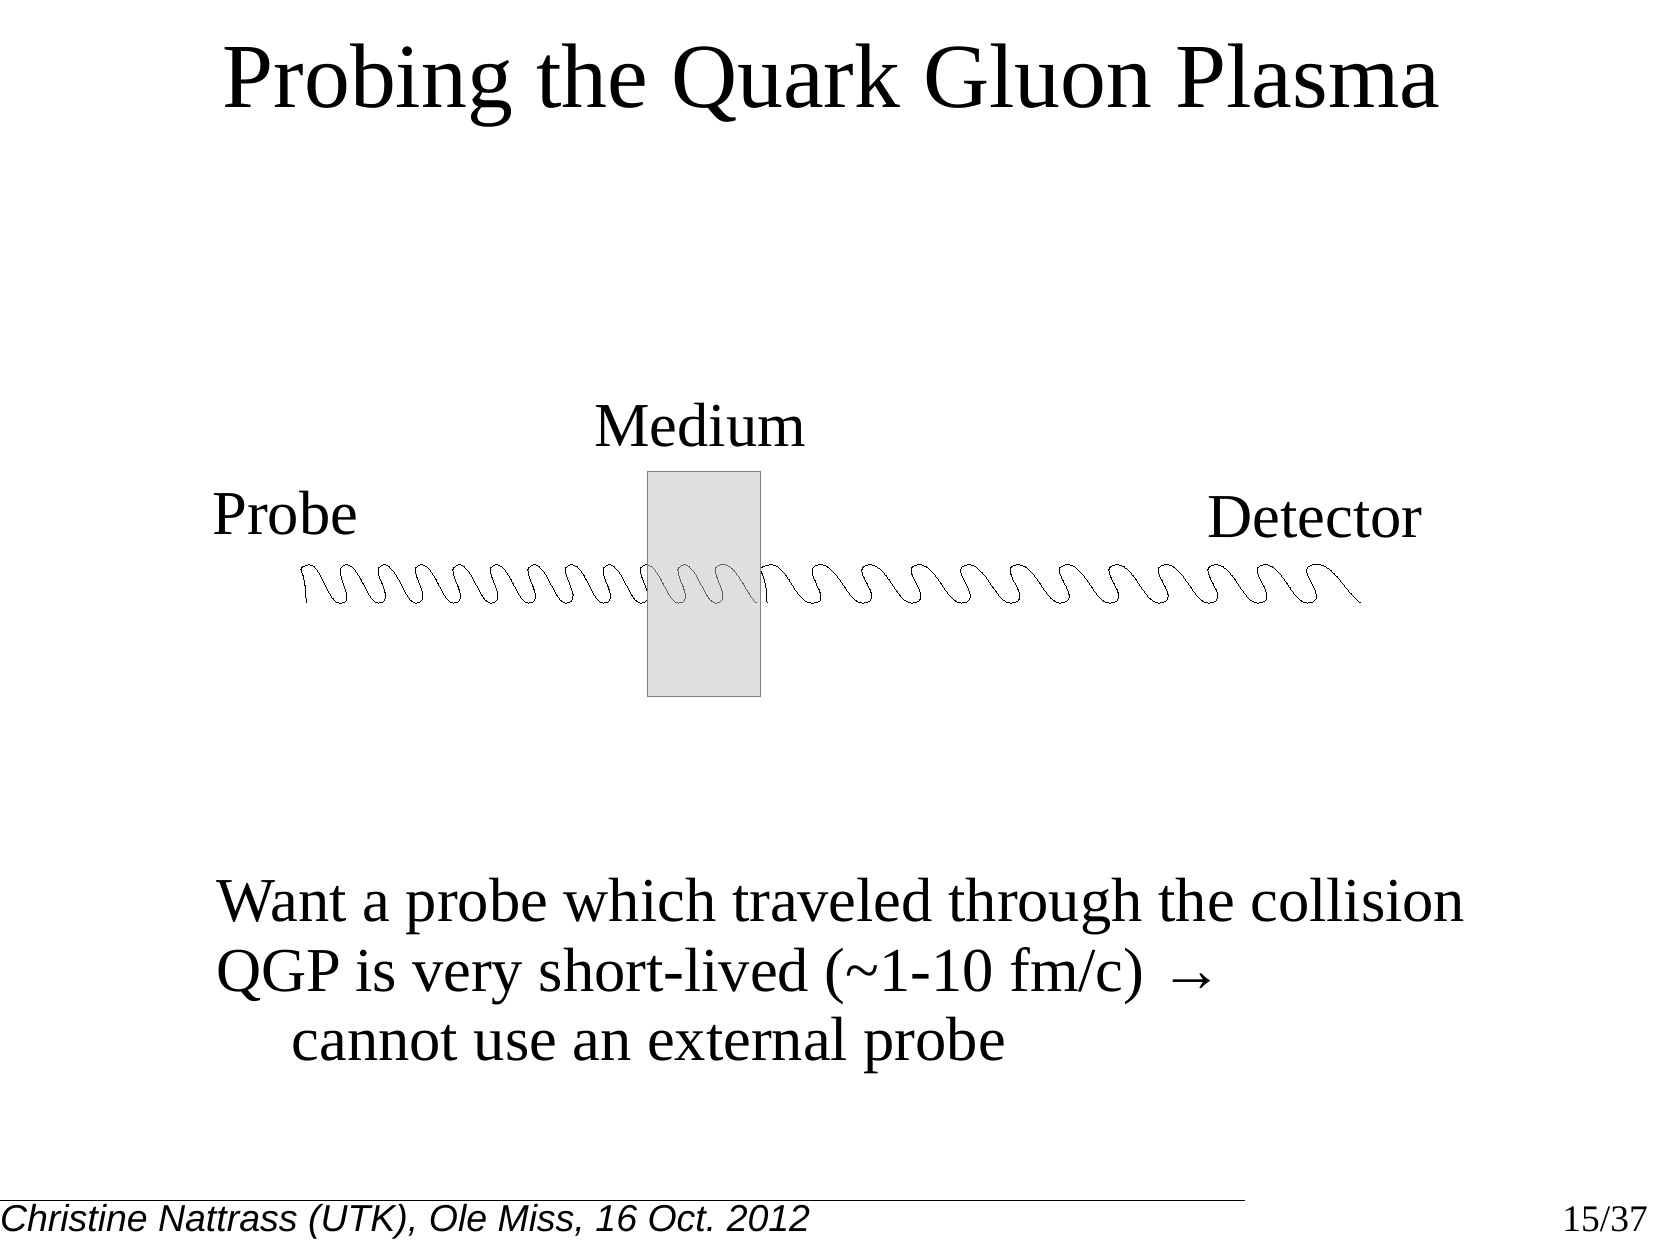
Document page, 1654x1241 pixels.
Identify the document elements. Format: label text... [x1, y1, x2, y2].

text_box [647, 471, 761, 697]
text_box Probe [197, 471, 423, 556]
text_box Medium [547, 382, 854, 467]
title Probing the Quark Gluon Plasma [88, 15, 1577, 139]
text_box Detector [1192, 474, 1472, 559]
text_box Want a probe which traveled through the collision QGP is very short-lived (~1-10 fm/c) → cannot use an external probe [201, 858, 1482, 1132]
